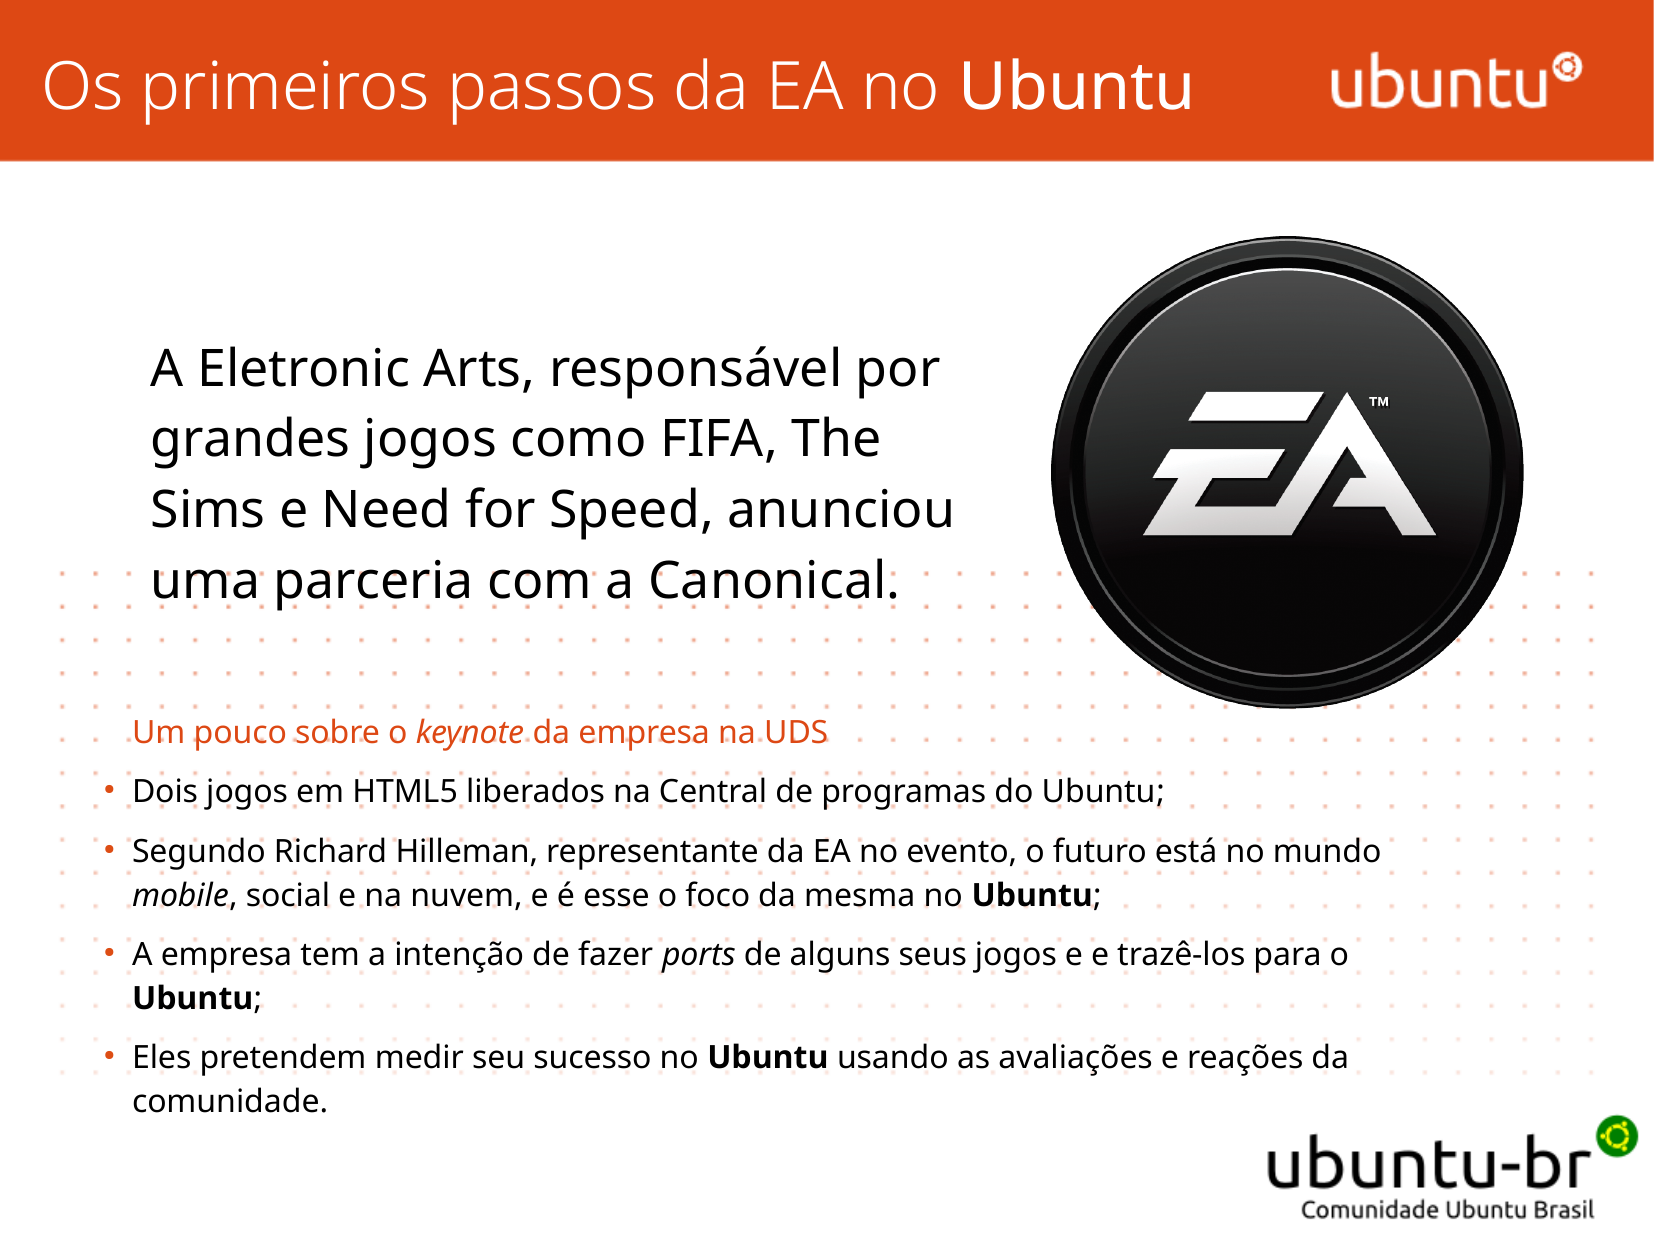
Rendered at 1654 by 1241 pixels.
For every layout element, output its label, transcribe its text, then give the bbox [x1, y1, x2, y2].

list A Eletronic Arts, responsável por grandes jogos como FIFA, The Sims e Need for Speed, anunciou uma parceria com a Canonical. [82, 330, 993, 674]
title Os primeiros passos da EA no Ubuntu [41, 31, 1300, 136]
list Um pouco sobre o keynote da empresa na UDS Dois jogos em HTML5 liberados na Central de programas do Ubuntu; Segundo Richard Hilleman, representante da EA no evento, o futuro está no mundo mobile, social e na nuvem, e é esse o foco da mesma no Ubuntu; A empresa tem a intenção de fazer ports de alguns seus jogos e e trazê-los para o Ubuntu; Eles pretendem medir seu sucesso no Ubuntu usando as avaliações e reações da comunidade. [94, 709, 1477, 1123]
picture [0, 0, 1654, 1241]
